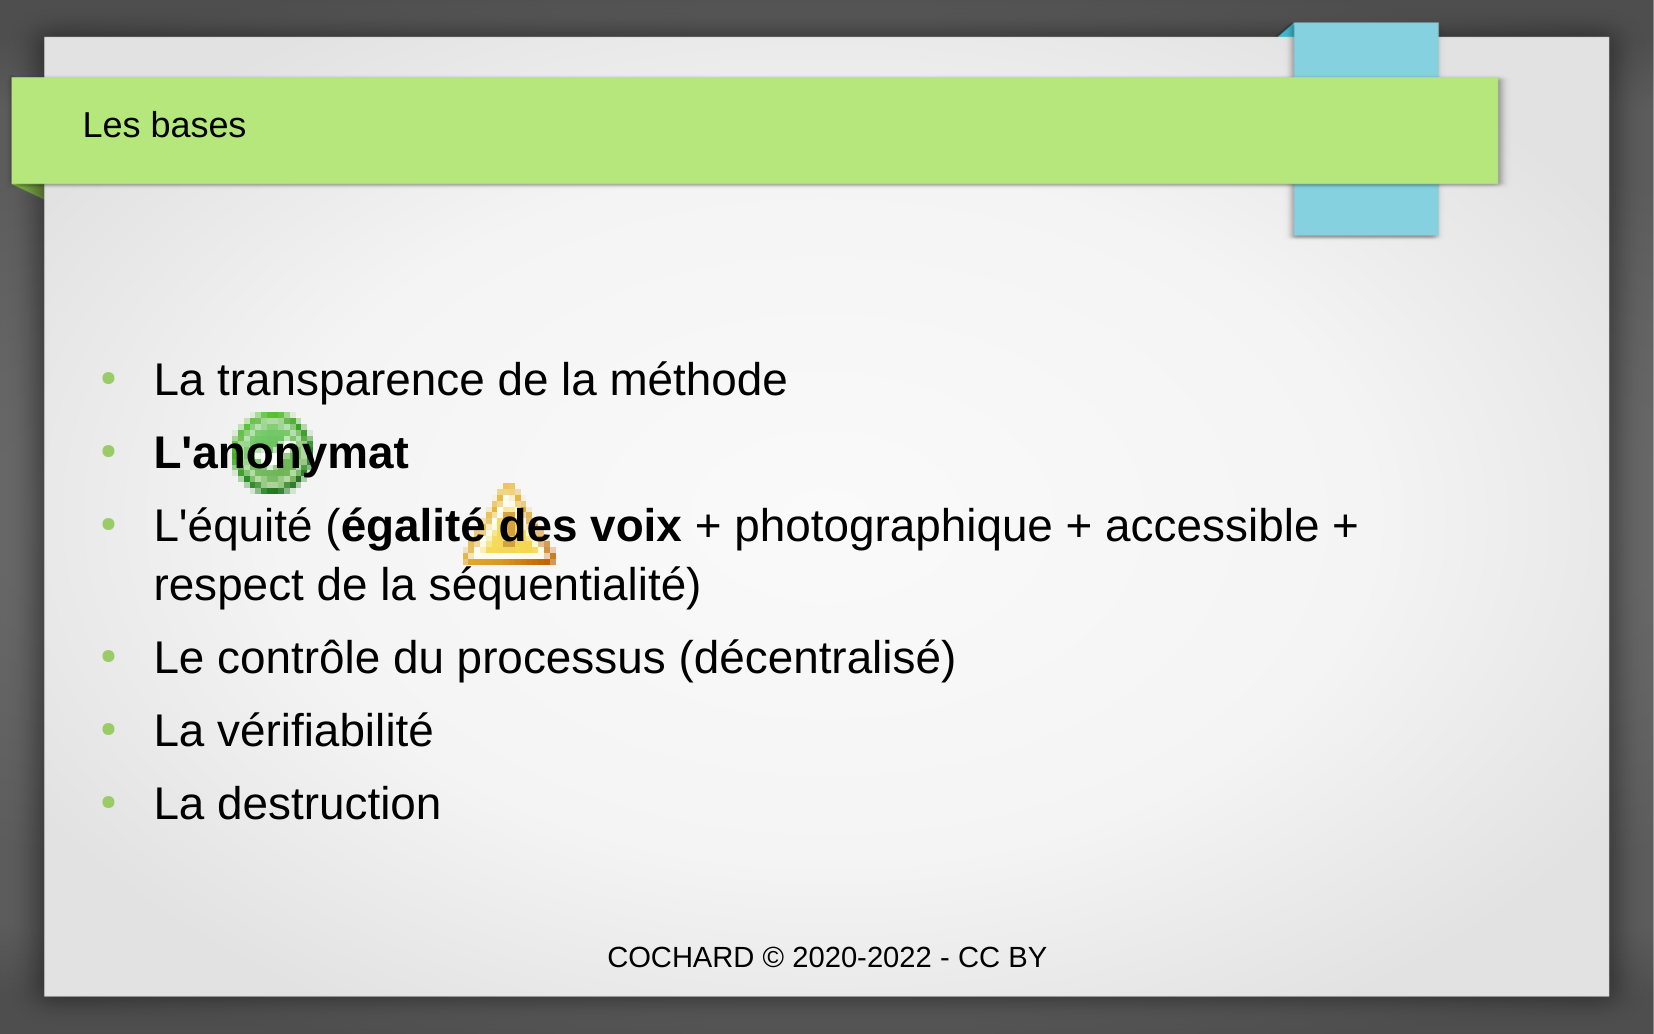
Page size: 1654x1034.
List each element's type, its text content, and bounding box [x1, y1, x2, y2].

picture [0, 0, 1654, 1034]
list La transparence de la méthode L'anonymat L'équité (égalité des voix + photographique + accessible + respect de la séquentialité) Le contrôle du processus (décentralisé) La vérifiabilité La destruction [82, 249, 1571, 849]
title Les bases [82, 39, 1235, 210]
